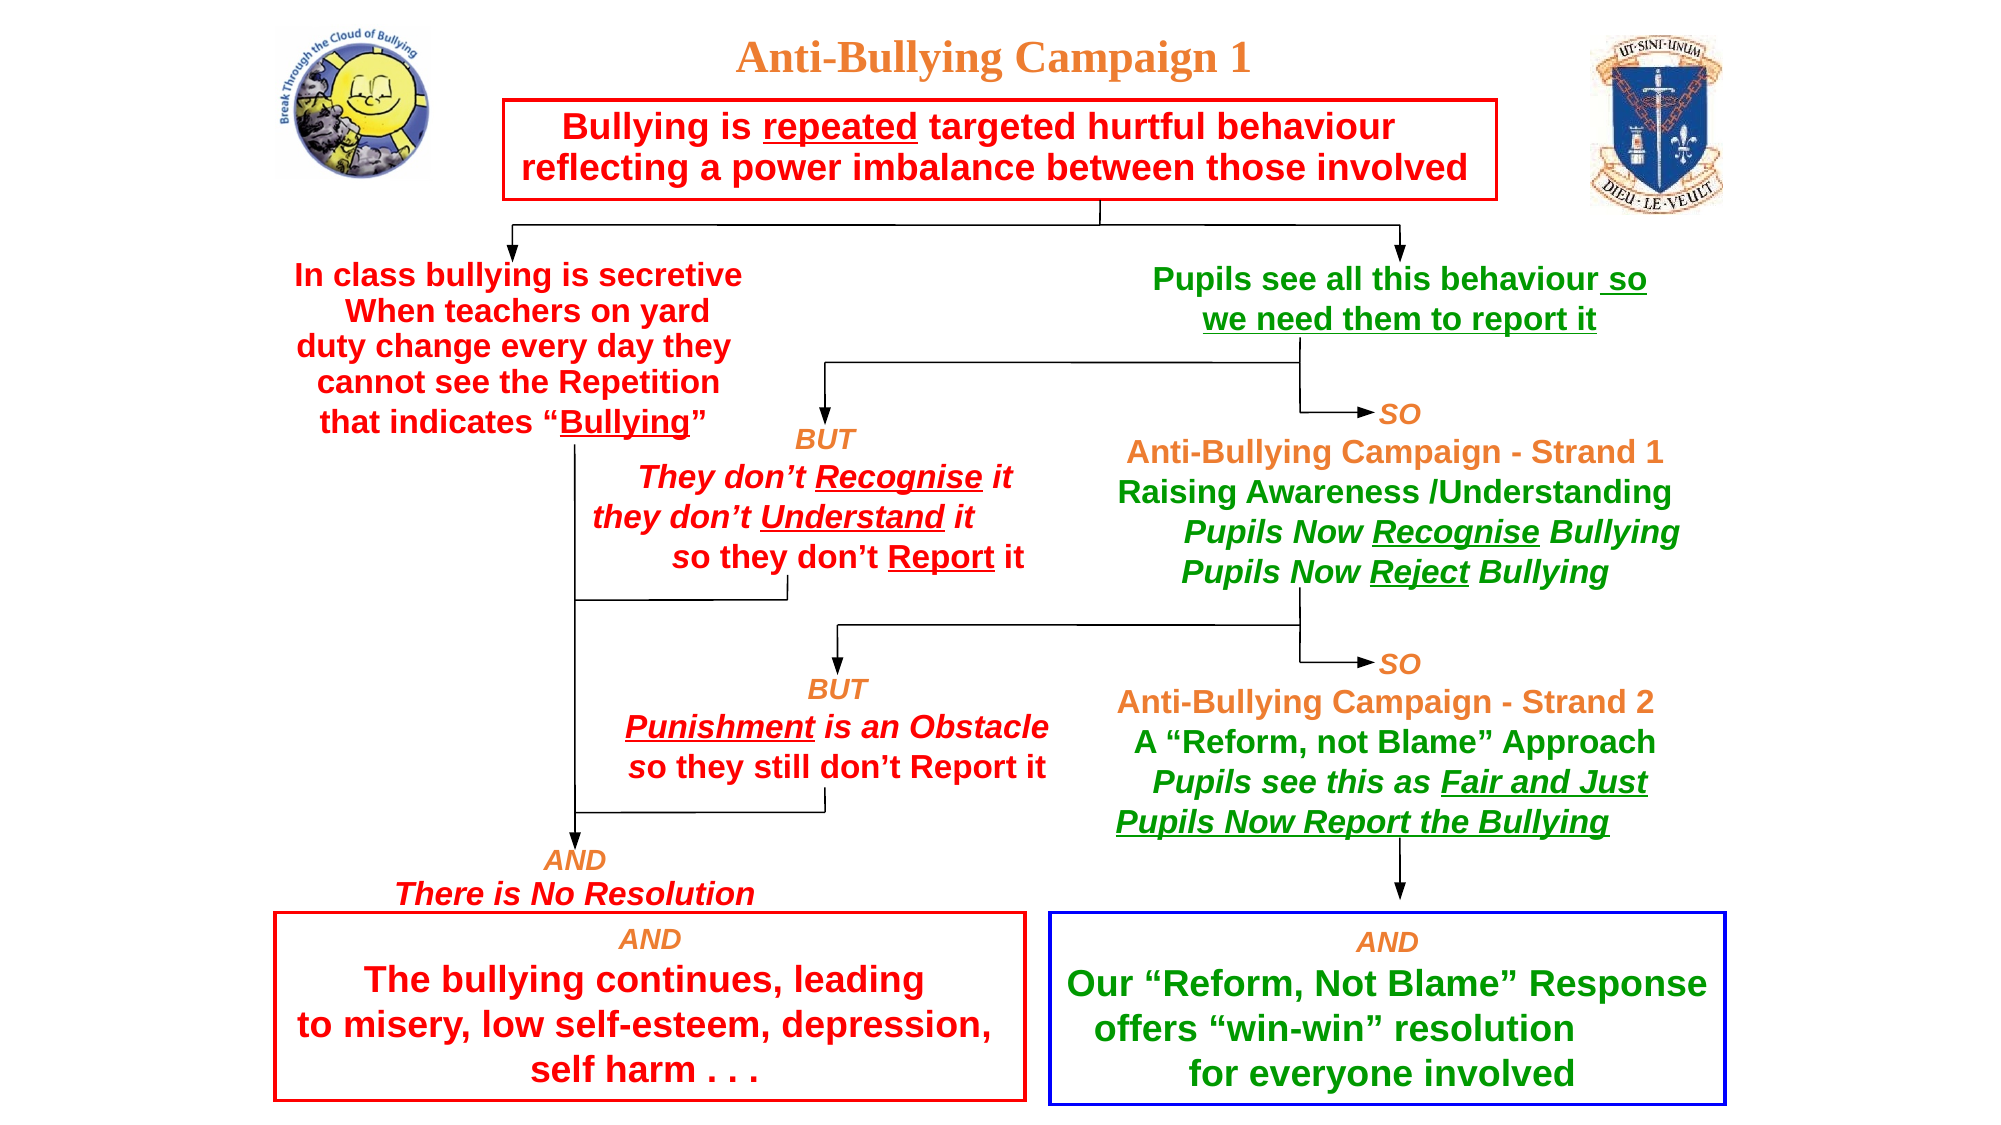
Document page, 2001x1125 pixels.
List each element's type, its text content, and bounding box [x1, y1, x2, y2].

text_box BUT They don’t Recognise it they don’t Understand it so they don’t Report it [575, 412, 1076, 583]
picture [1590, 35, 1723, 215]
text_box BUT Punishment is an Obstacle so they still don’t Report it [600, 662, 1075, 793]
text_box SO Anti-Bullying Campaign - Strand 2 A “Reform, not Blame” Approach Pupils see this as Fair and Just Pupils Now Report the Bullying [1087, 637, 1713, 848]
text_box Bullying is repeated targeted hurtful behaviour reflecting a power imbalance between those involved [503, 99, 1497, 200]
picture [275, 24, 438, 183]
text_box AND Our “Reform, Not Blame” Response offers “win-win” resolution for everyone involved [1050, 912, 1726, 1105]
text_box Anti-Bullying Campaign 1 [441, 24, 1559, 91]
text_box AND The bullying continues, leading to misery, low self-esteem, depression, self harm . . . [275, 912, 1026, 1101]
text_box Pupils see all this behaviour so we need them to report it [1137, 249, 1663, 346]
text_box In class bullying is secretive When teachers on yard duty change every day they cannot see the Repetition that indicates “Bullying” [275, 249, 763, 452]
text_box SO Anti-Bullying Campaign - Strand 1 Raising Awareness /Understanding Pupils Now Recognise Bullying Pupils Now Reject Bullying [1100, 387, 1701, 598]
text_box AND There is No Resolution [350, 837, 801, 911]
